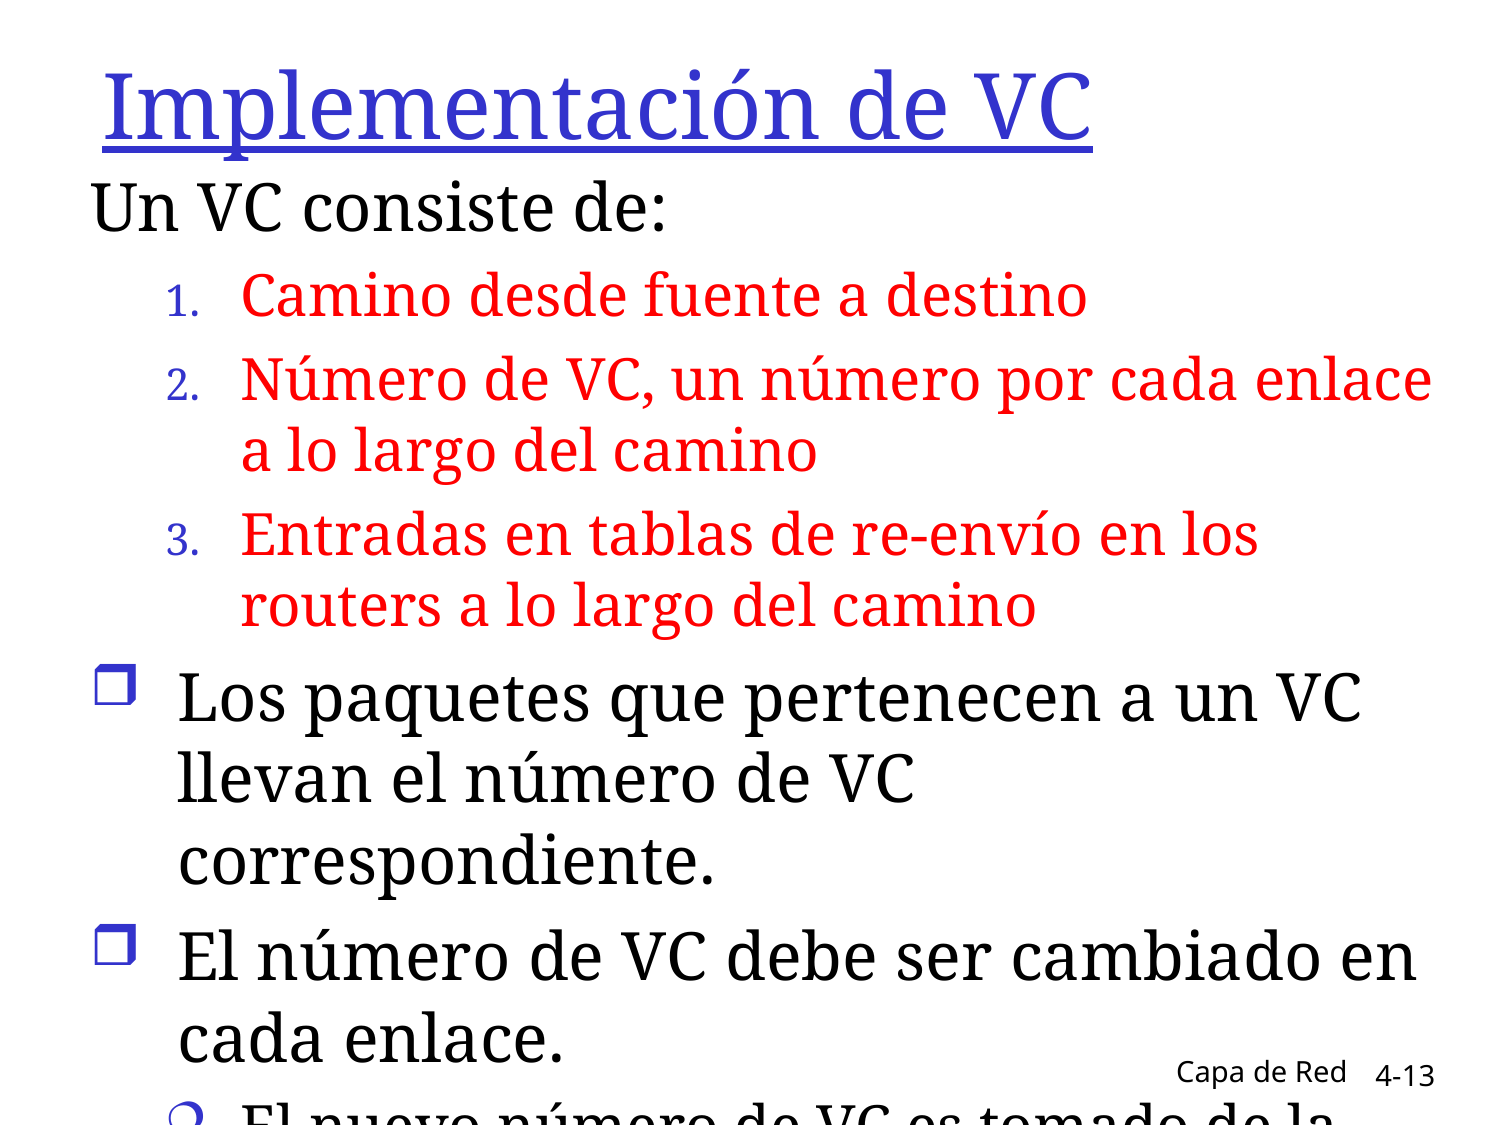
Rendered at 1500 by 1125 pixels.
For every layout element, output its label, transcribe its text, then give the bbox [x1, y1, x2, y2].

title Implementación de VC [87, 15, 1426, 157]
list Un VC consiste de: Camino desde fuente a destino Número de VC, un número por cada enlace a lo largo del camino Entradas en tablas de re-envío en los routers a lo largo del camino Los paquetes que pertenecen a un VC llevan el número de VC correspondiente. El número de VC debe ser cambiado en cada enlace. El nuevo número de VC es tomado de la tabla de re-envío [75, 157, 1463, 1061]
